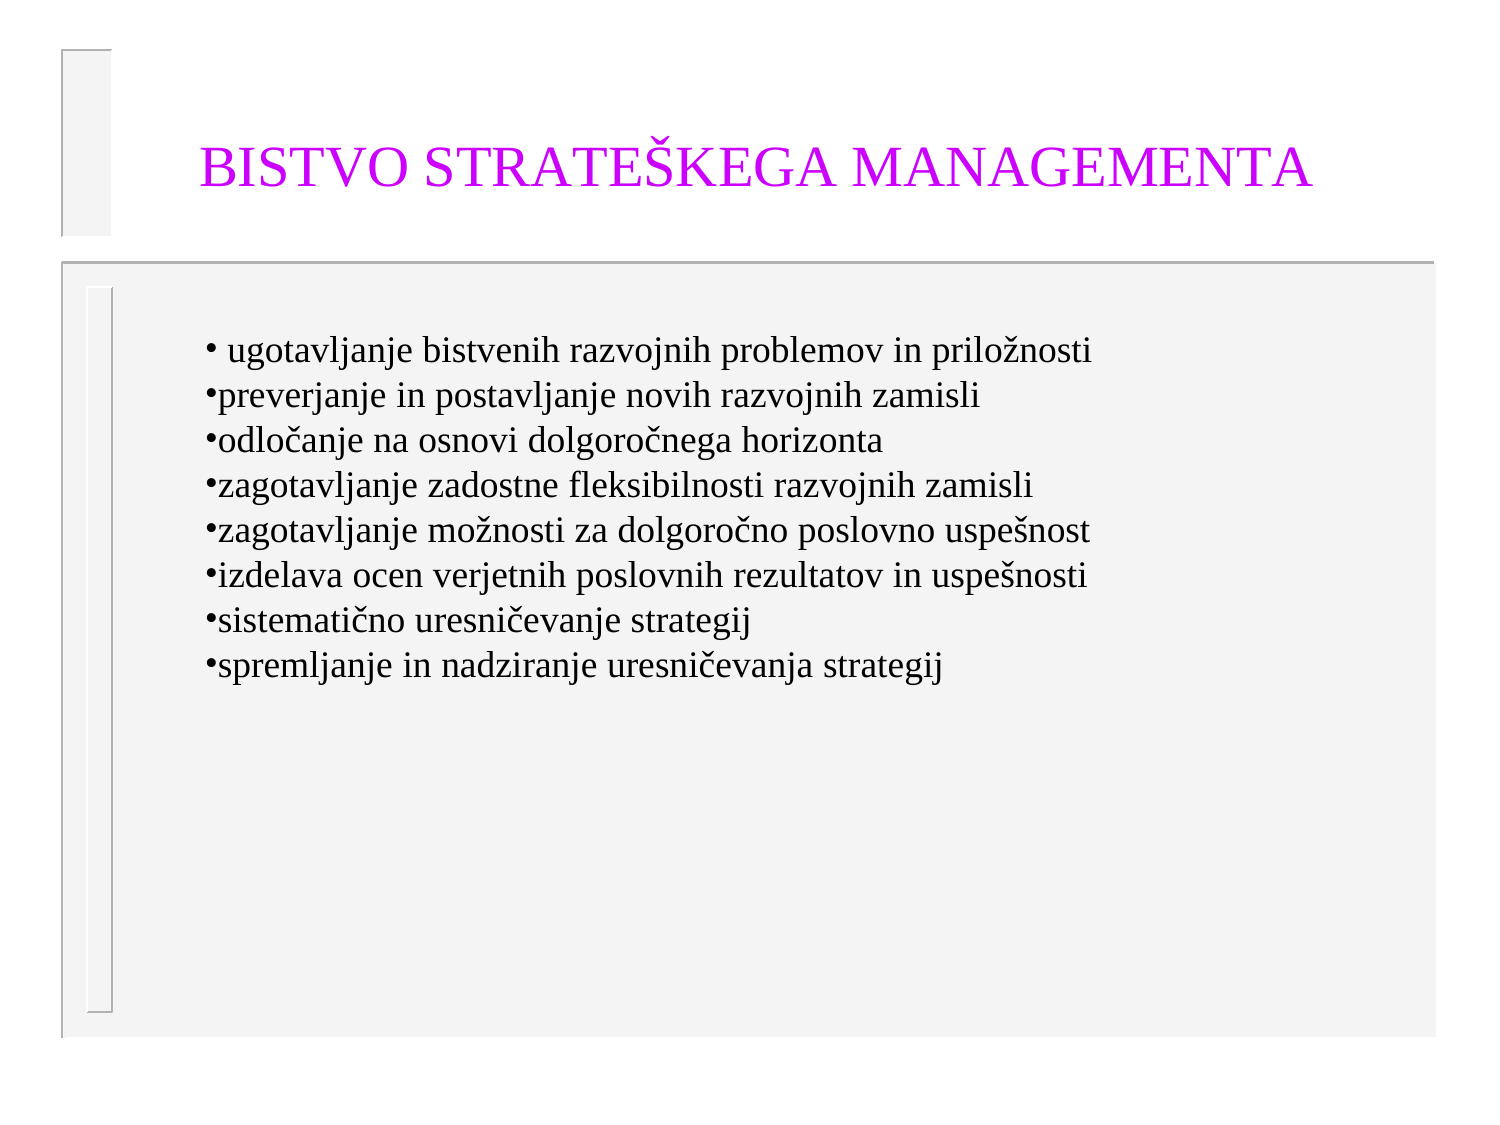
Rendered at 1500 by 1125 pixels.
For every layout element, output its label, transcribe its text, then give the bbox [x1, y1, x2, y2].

text_box ugotavljanje bistvenih razvojnih problemov in priložnosti preverjanje in postavljanje novih razvojnih zamisli odločanje na osnovi dolgoročnega horizonta zagotavljanje zadostne fleksibilnosti razvojnih zamisli zagotavljanje možnosti za dolgoročno poslovno uspešnost izdelava ocen verjetnih poslovnih rezultatov in uspešnosti sistematično uresničevanje strategij spremljanje in nadziranje uresničevanja strategij [190, 317, 1109, 739]
text_box BISTVO STRATEŠKEGA MANAGEMENTA [0, 120, 1329, 206]
